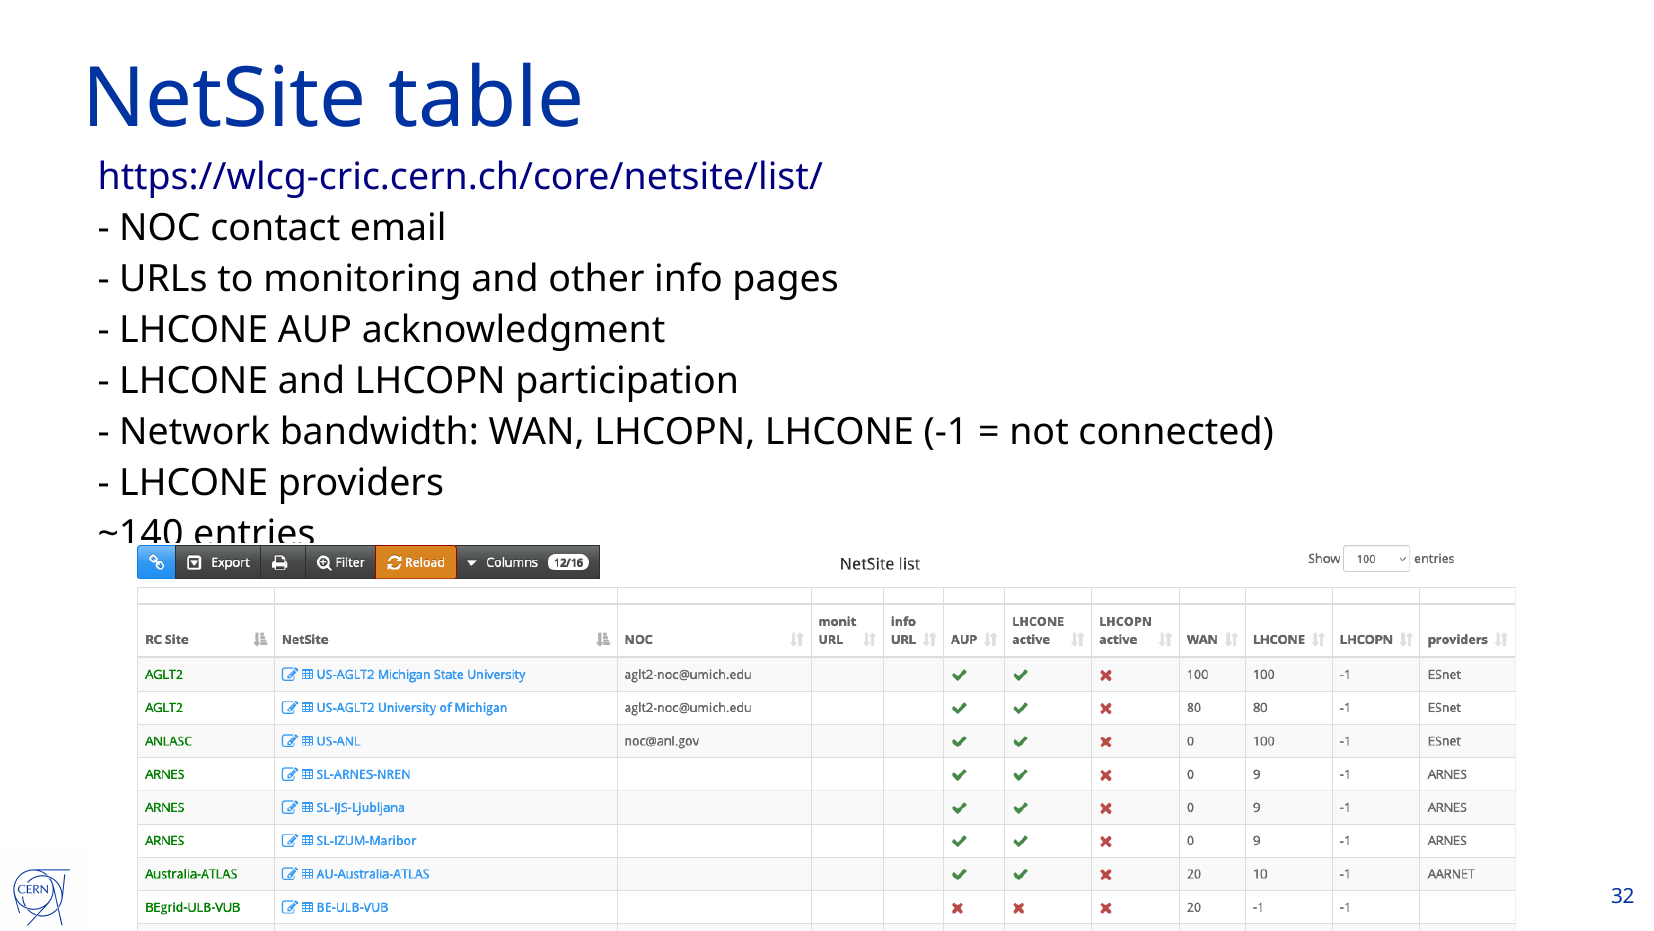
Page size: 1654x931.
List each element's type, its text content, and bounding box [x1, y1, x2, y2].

picture [0, 543, 1524, 931]
title NetSite table [82, 37, 1571, 141]
text_box https://wlcg-cric.cern.ch/core/netsite/list/ - NOC contact email - URLs to monitoring and other info pages - LHCONE AUP acknowledgment - LHCONE and LHCOPN participation - Network bandwidth: WAN, LHCOPN, LHCONE (-1 = not connected) - LHCONE providers ~140 entries [82, 141, 1607, 586]
